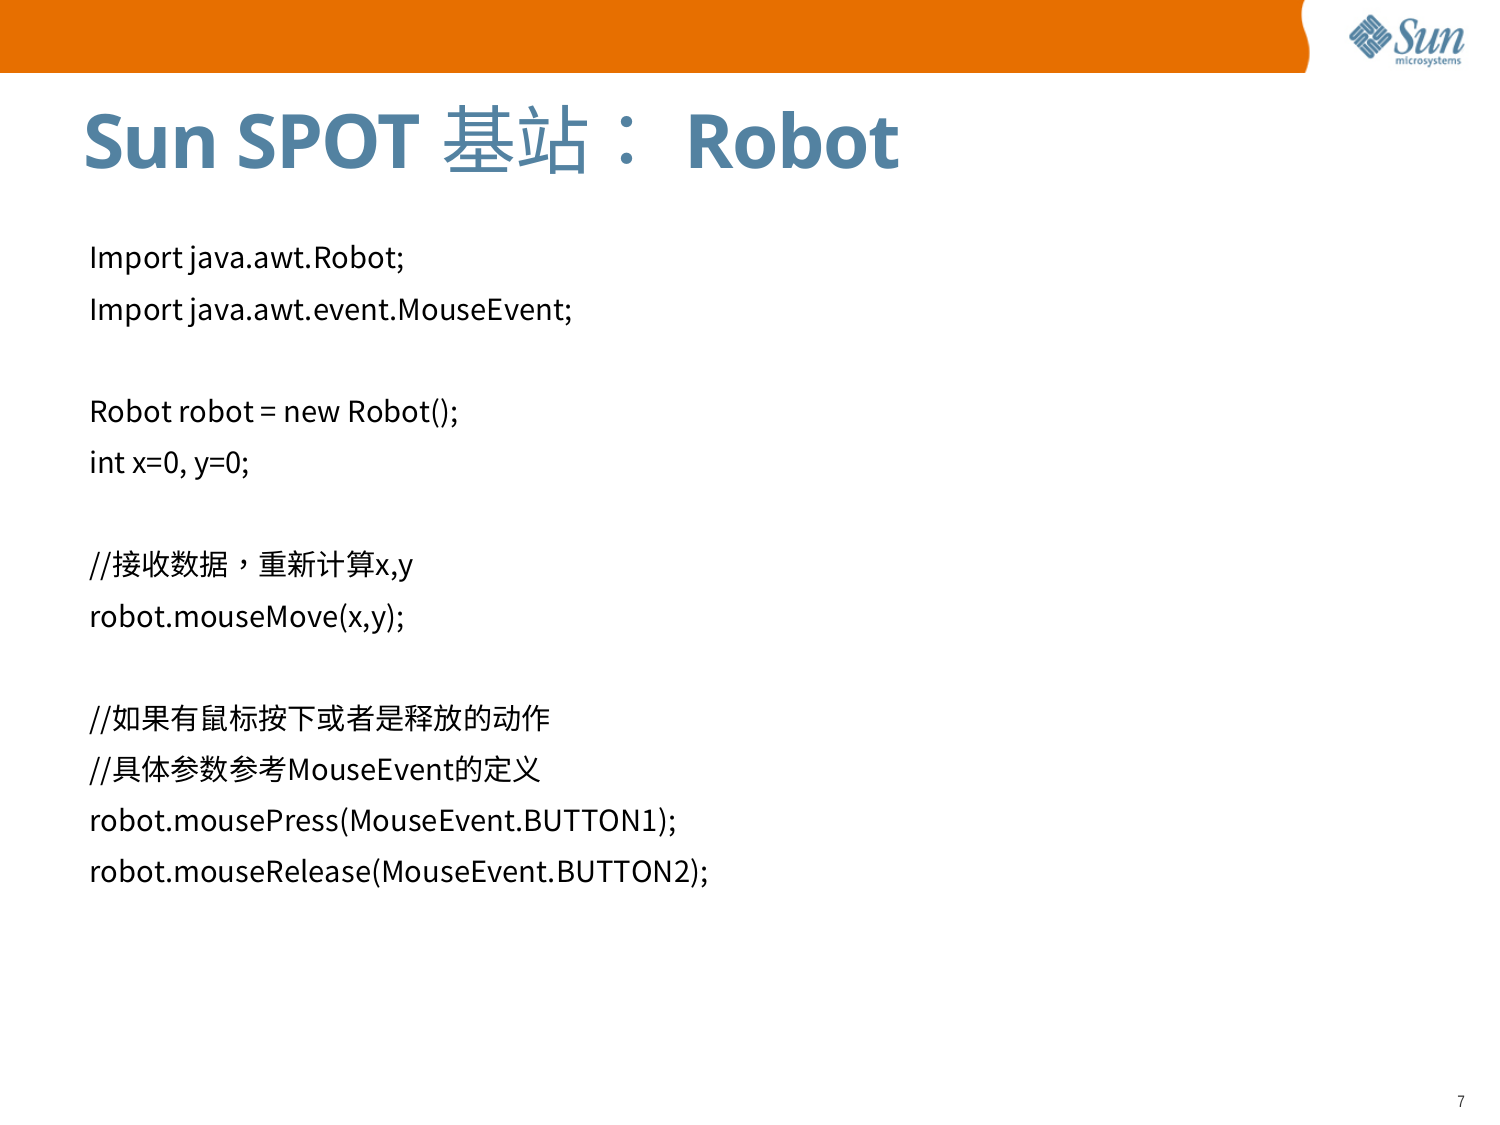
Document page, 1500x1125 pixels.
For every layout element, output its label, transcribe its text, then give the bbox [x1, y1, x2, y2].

title Sun SPOT基站：Robot [83, 94, 1446, 199]
picture [0, 0, 1500, 73]
text_box Import java.awt.Robot; Import java.awt.event.MouseEvent; Robot robot = new Robot(); int x=0, y=0; //接收数据，重新计算x,y robot.mouseMove(x,y); //如果有鼠标按下或者是释放的动作 //具体参数参考MouseEvent的定义 robot.mousePress(MouseEvent.BUTTON1); robot.mouseRelease(MouseEvent.BUTTON2); [89, 240, 1408, 836]
